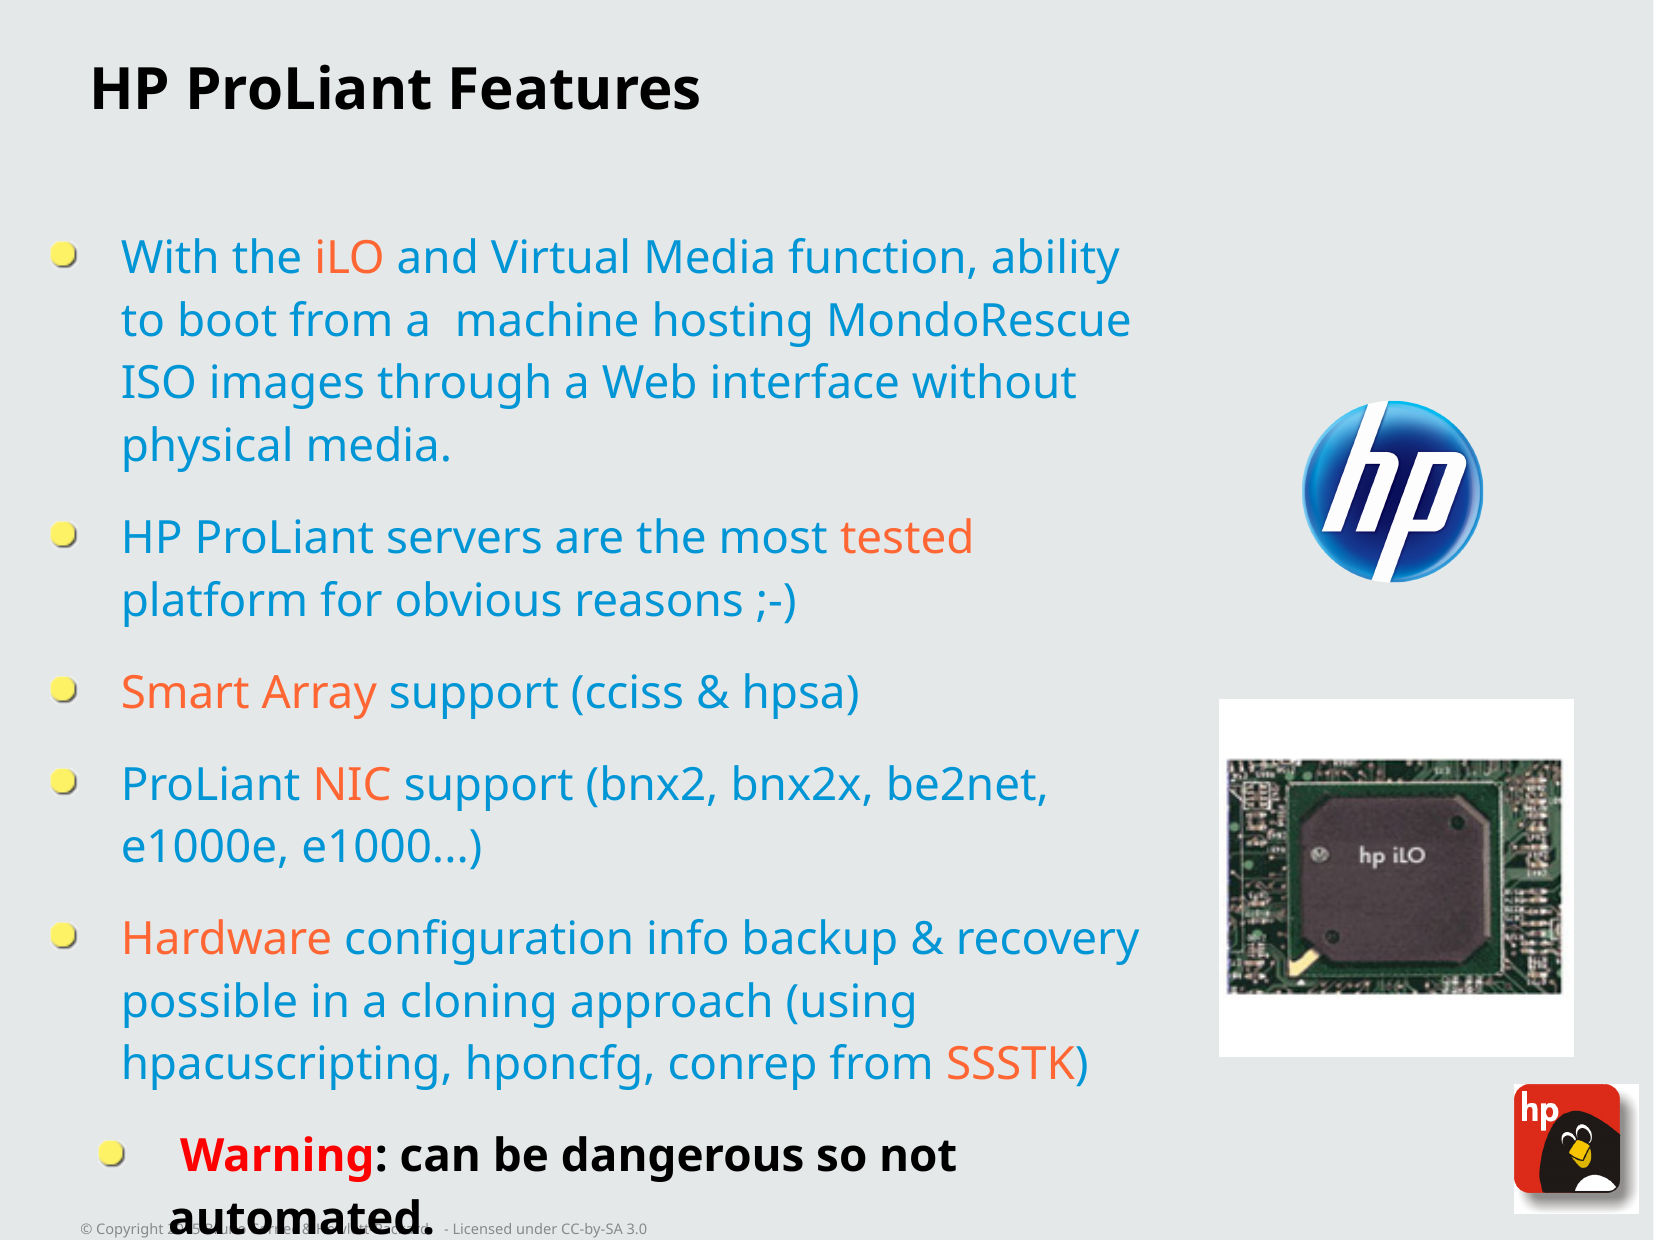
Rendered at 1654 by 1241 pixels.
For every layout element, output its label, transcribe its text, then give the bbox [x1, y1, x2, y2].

picture [1514, 1084, 1639, 1214]
title HP ProLiant Features [89, 0, 1078, 193]
picture [1301, 400, 1484, 583]
picture [1219, 699, 1574, 1057]
list With the iLO and Virtual Media function, ability to boot from a machine hosting MondoRescue ISO images through a Web interface without physical media. HP ProLiant servers are the most tested platform for obvious reasons ;-) Smart Array support (cciss & hpsa) ProLiant NIC support (bnx2, bnx2x, be2net, e1000e, e1000...) Hardware configuration info backup & recovery possible in a cloning approach (using hpacuscripting, hponcfg, conrep from SSSTK) Warning: can be dangerous so not automated. HP REST API to be added in an upcoming version UEFI to be added in version 3.2.1 [38, 224, 1169, 1168]
